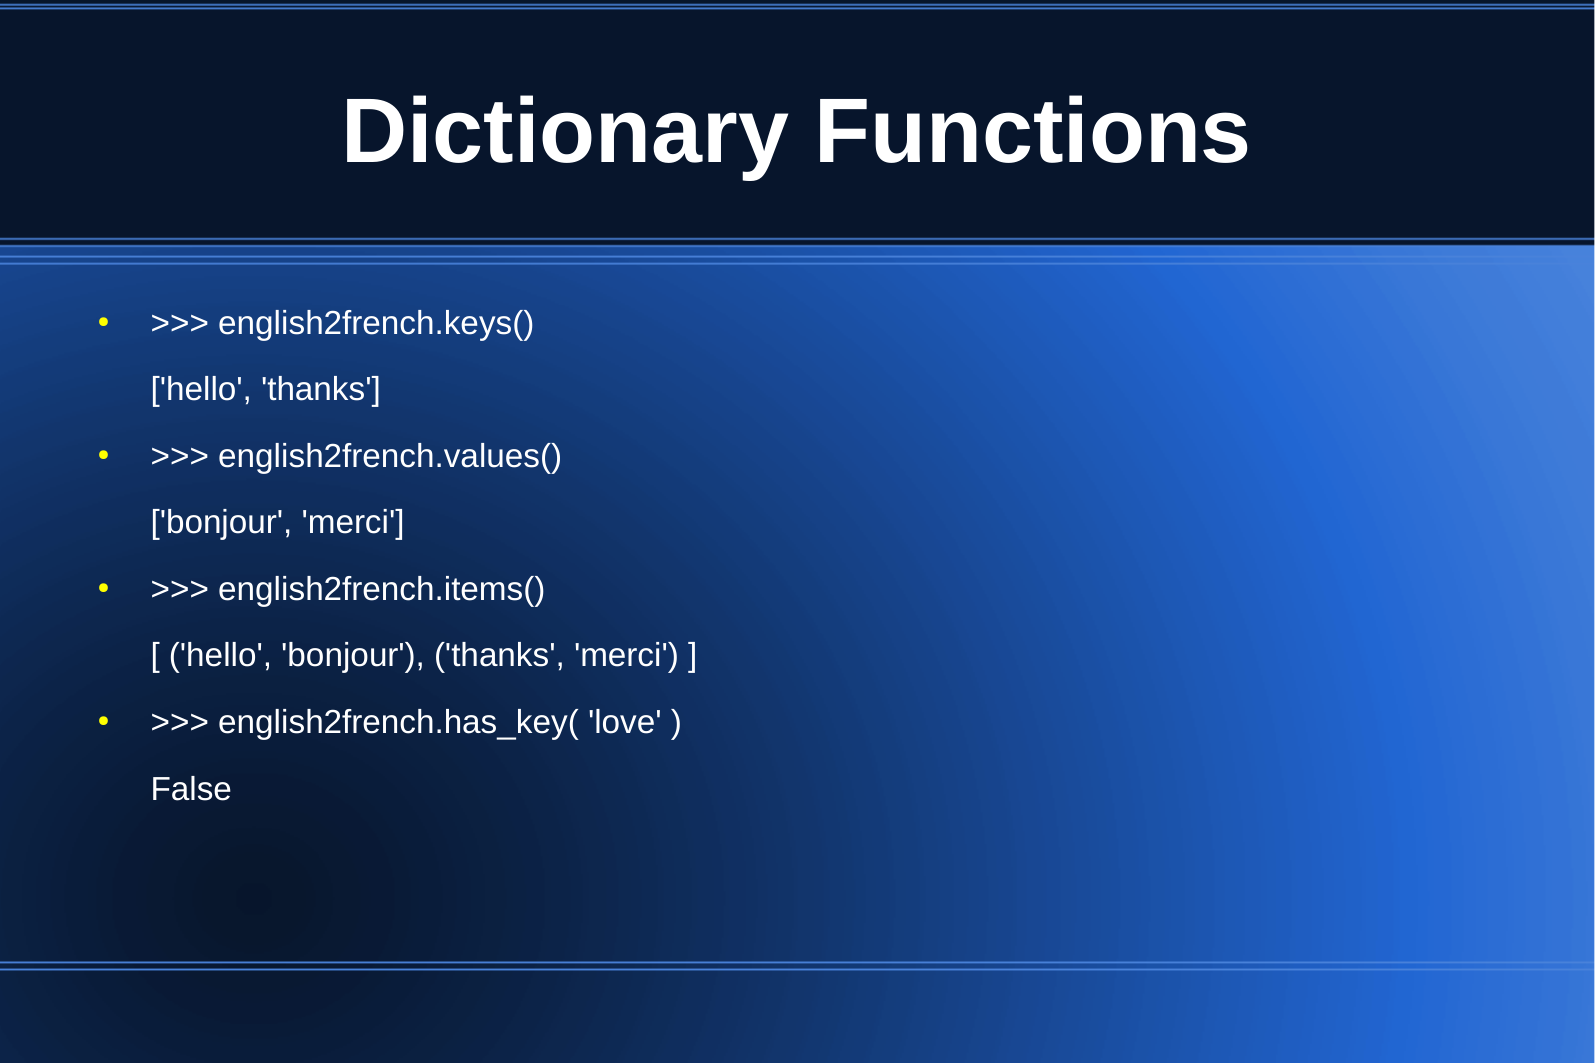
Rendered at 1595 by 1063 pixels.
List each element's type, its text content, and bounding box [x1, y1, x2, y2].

picture [0, 0, 1595, 1063]
list >>> english2french.keys() ['hello', 'thanks'] >>> english2french.values() ['bonjour', 'merci'] >>> english2french.items() [ ('hello', 'bonjour'), ('thanks', 'merci') ] >>> english2french.has_key( 'love' ) False [79, 304, 1515, 892]
title Dictionary Functions [79, 49, 1515, 213]
